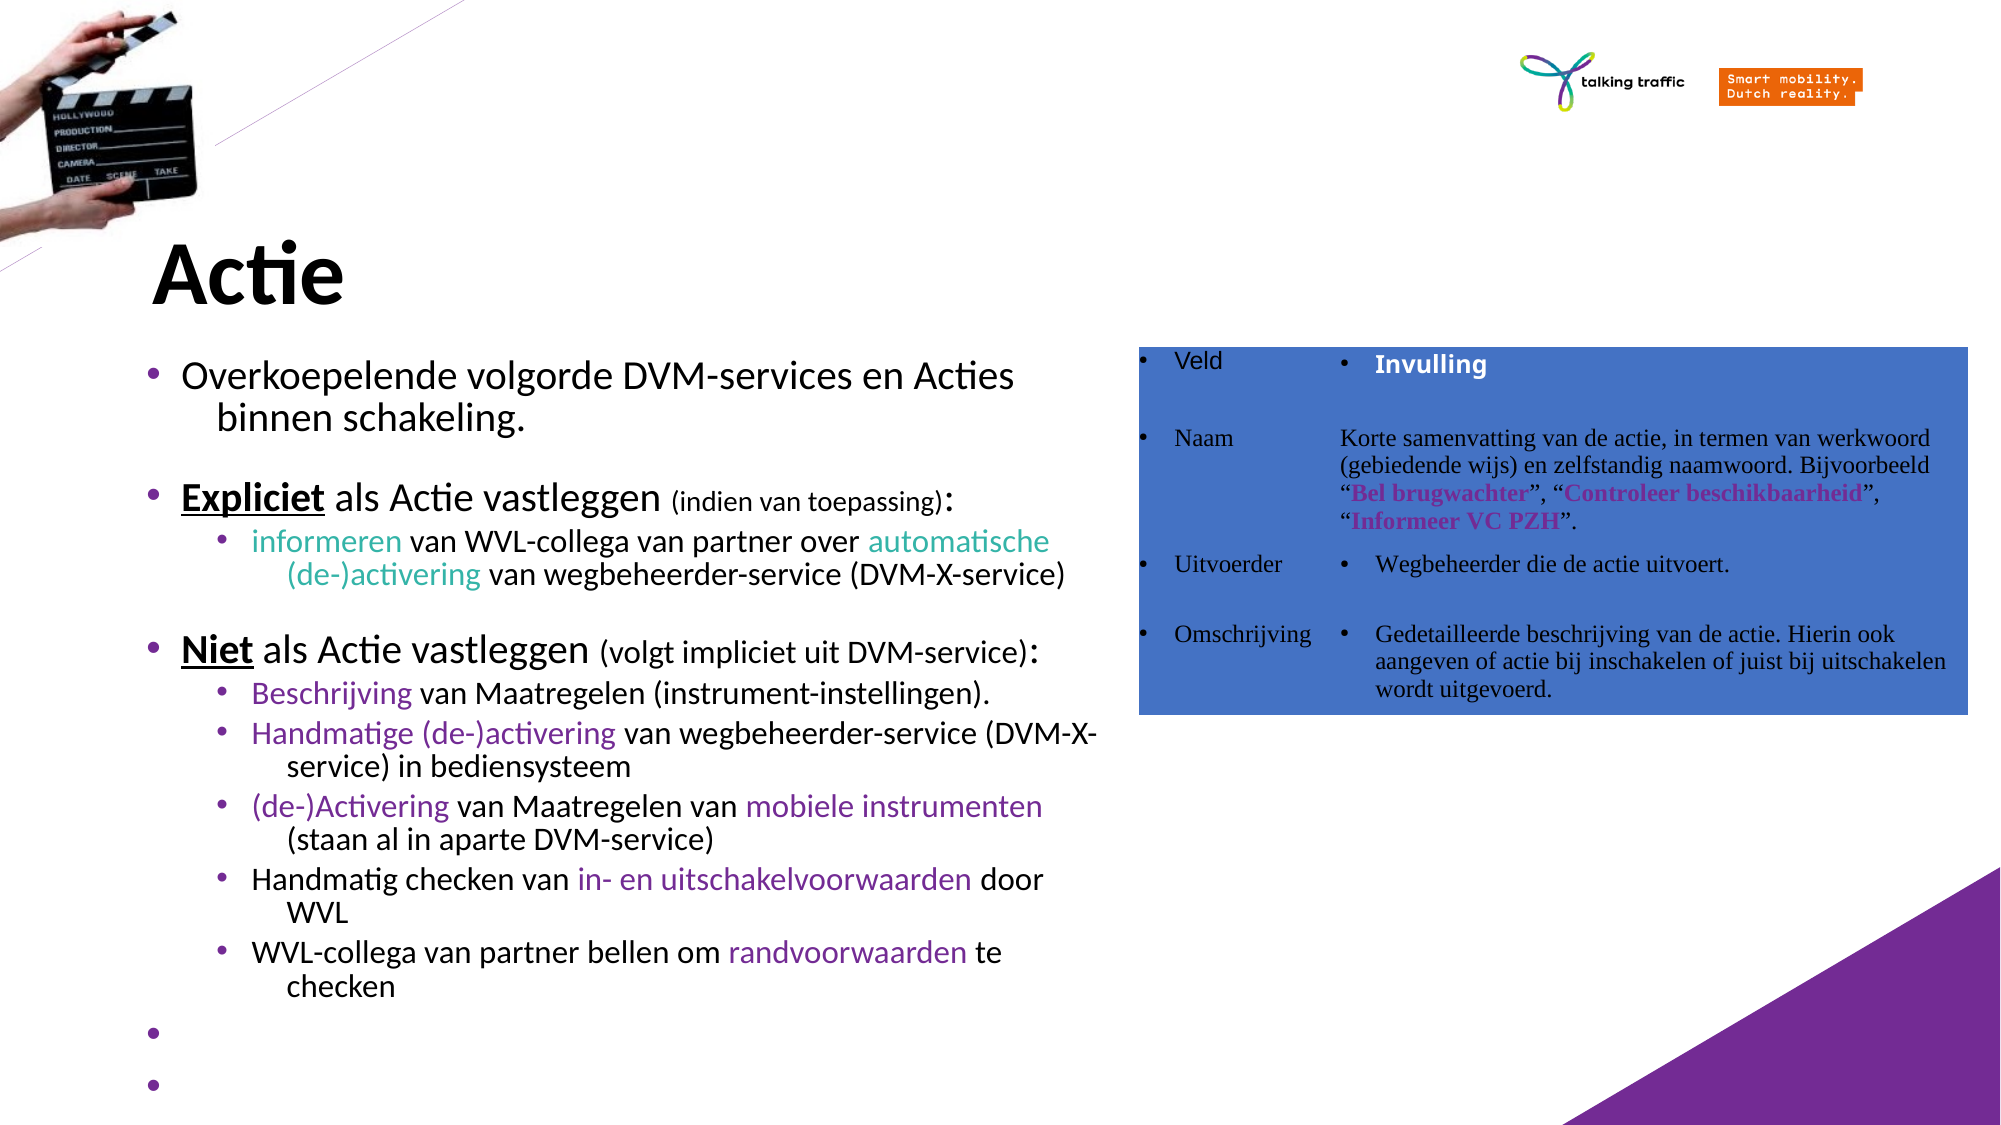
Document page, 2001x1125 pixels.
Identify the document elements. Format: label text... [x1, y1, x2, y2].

table_cell Korte samenvatting van de actie, in termen van werkwoord (gebiedende wijs) en zelfstandig naamwoord. Bijvoorbeeld “Bel brugwachter”, “Controleer beschikbaarheid”, “Informeer VC PZH”. [1340, 424, 1968, 550]
table_cell Gedetailleerde beschrijving van de actie. Hierin ook aangeven of actie bij inschakelen of juist bij uitschakelen wordt uitgevoerd. [1340, 620, 1968, 715]
table_cell Wegbeheerder die de actie uitvoert. [1340, 550, 1968, 620]
table_cell Uitvoerder [1139, 550, 1340, 620]
table_header Invulling [1340, 347, 1968, 424]
table_header Veld [1139, 347, 1340, 424]
list Overkoepelende volgorde DVM-services en Acties binnen schakeling. Expliciet als Actie vastleggen (indien van toepassing): informeren van WVL-collega van partner over automatische (de-)activering van wegbeheerder-service (DVM-X-service) Niet als Actie vastleggen (volgt impliciet uit DVM-service): Beschrijving van Maatregelen (instrument-instellingen). Handmatige (de-)activering van wegbeheerder-service (DVM-X-service) in bediensysteem (de-)Activering van Maatregelen van mobiele instrumenten (staan al in aparte DVM-service) Handmatig checken van in- en uitschakelvoorwaarden door WVL WVL-collega van partner bellen om randvoorwaarden te checken [131, 356, 1115, 1014]
picture [0, 0, 215, 248]
title Actie [137, 165, 1863, 332]
table_cell Naam [1139, 424, 1340, 550]
table_cell Omschrijving [1139, 620, 1340, 715]
text_box 47 [1412, 1042, 1863, 1103]
